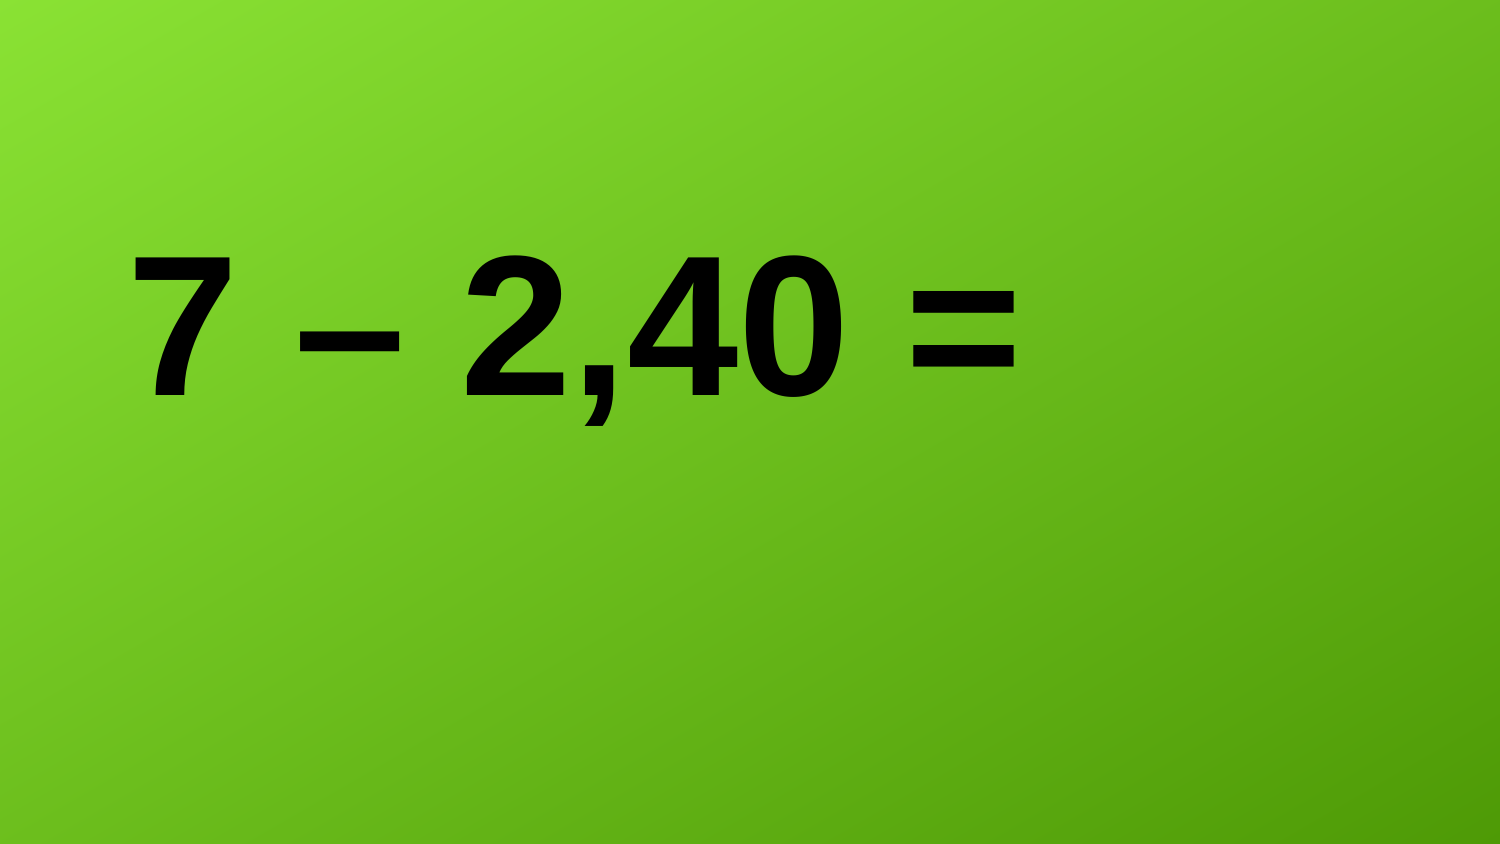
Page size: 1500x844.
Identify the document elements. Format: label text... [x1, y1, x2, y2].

title 7 – 2,40 = [112, 259, 1388, 450]
